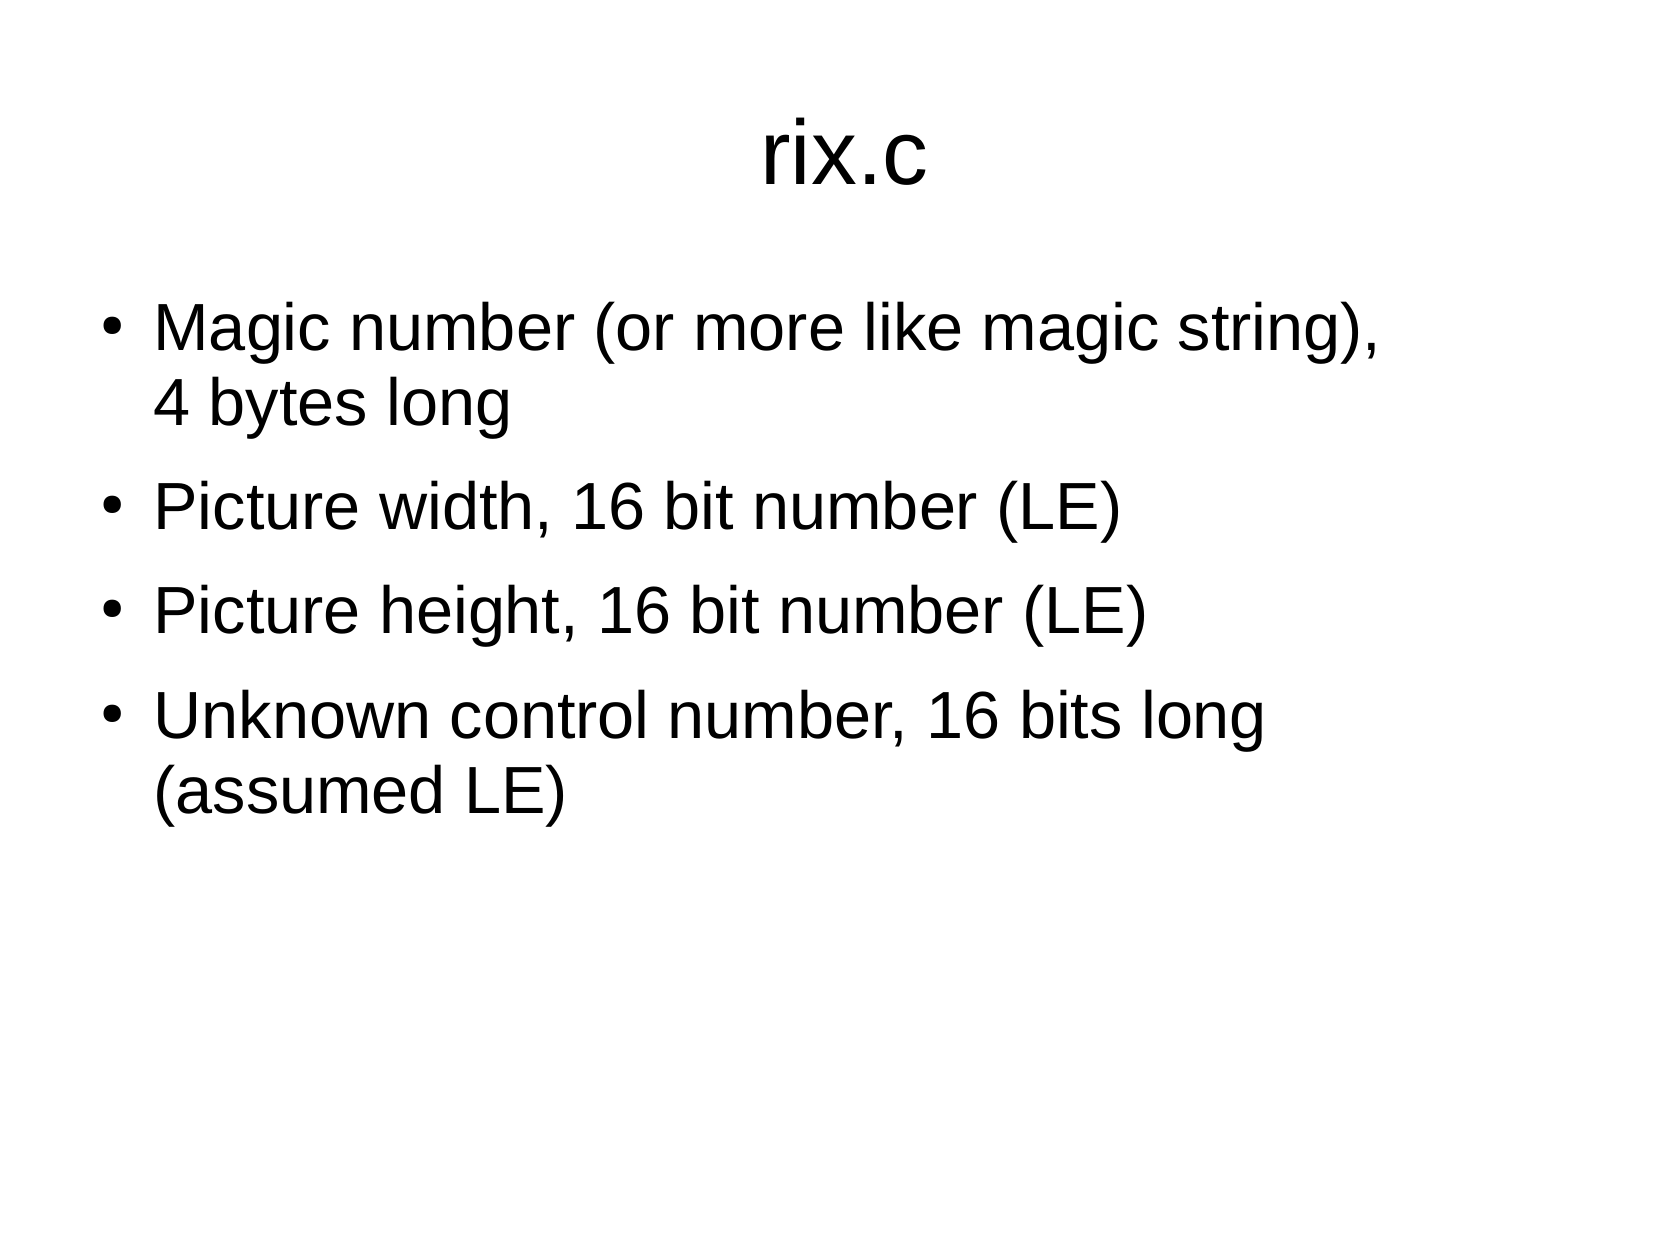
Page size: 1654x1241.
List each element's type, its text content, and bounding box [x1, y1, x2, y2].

list Magic number (or more like magic string), 4 bytes long Picture width, 16 bit number (LE) Picture height, 16 bit number (LE) Unknown control number, 16 bits long (assumed LE) [82, 290, 1571, 1010]
title rix.c [82, 49, 1571, 257]
